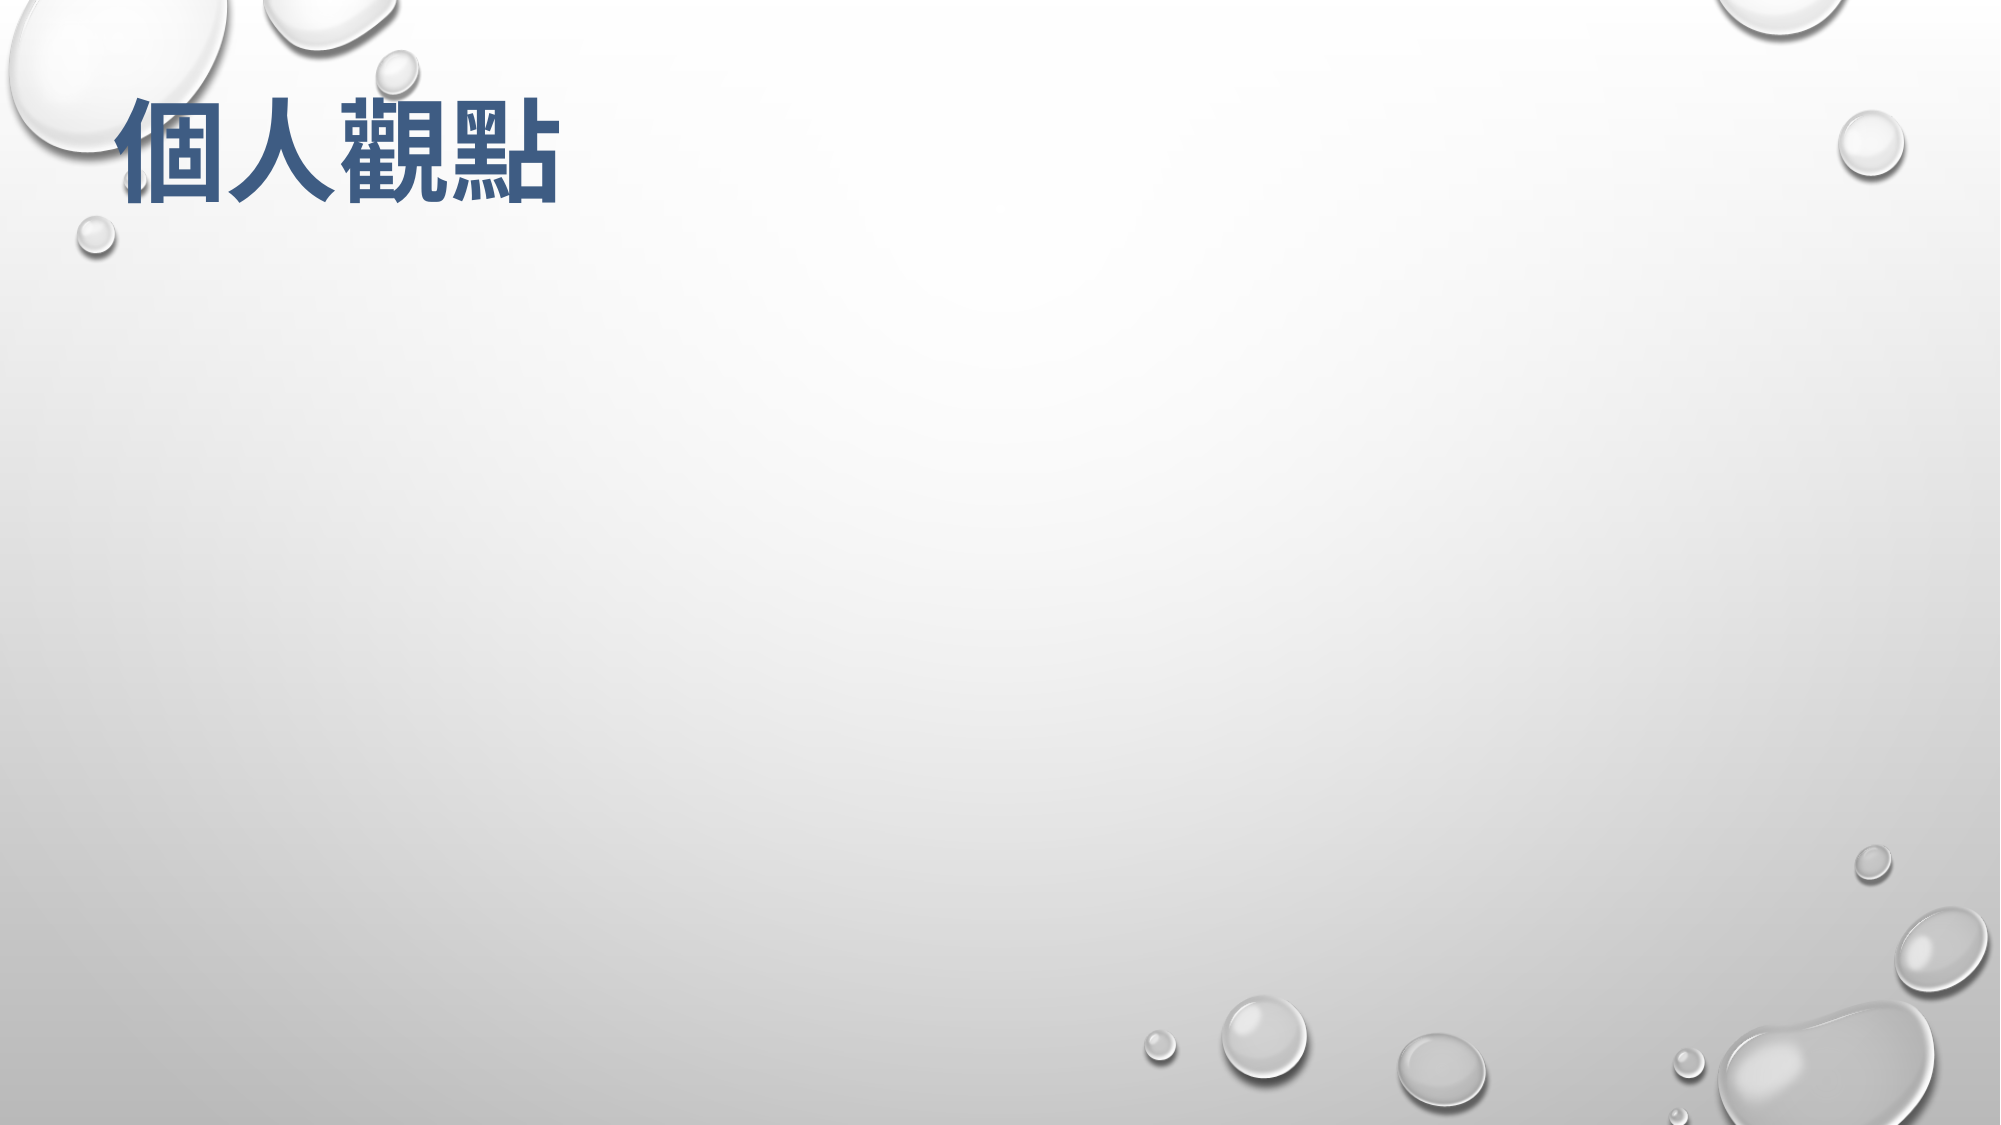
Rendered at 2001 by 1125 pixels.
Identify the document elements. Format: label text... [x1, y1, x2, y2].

title 個人觀點 [0, 25, 1189, 288]
picture [0, 0, 2000, 1125]
